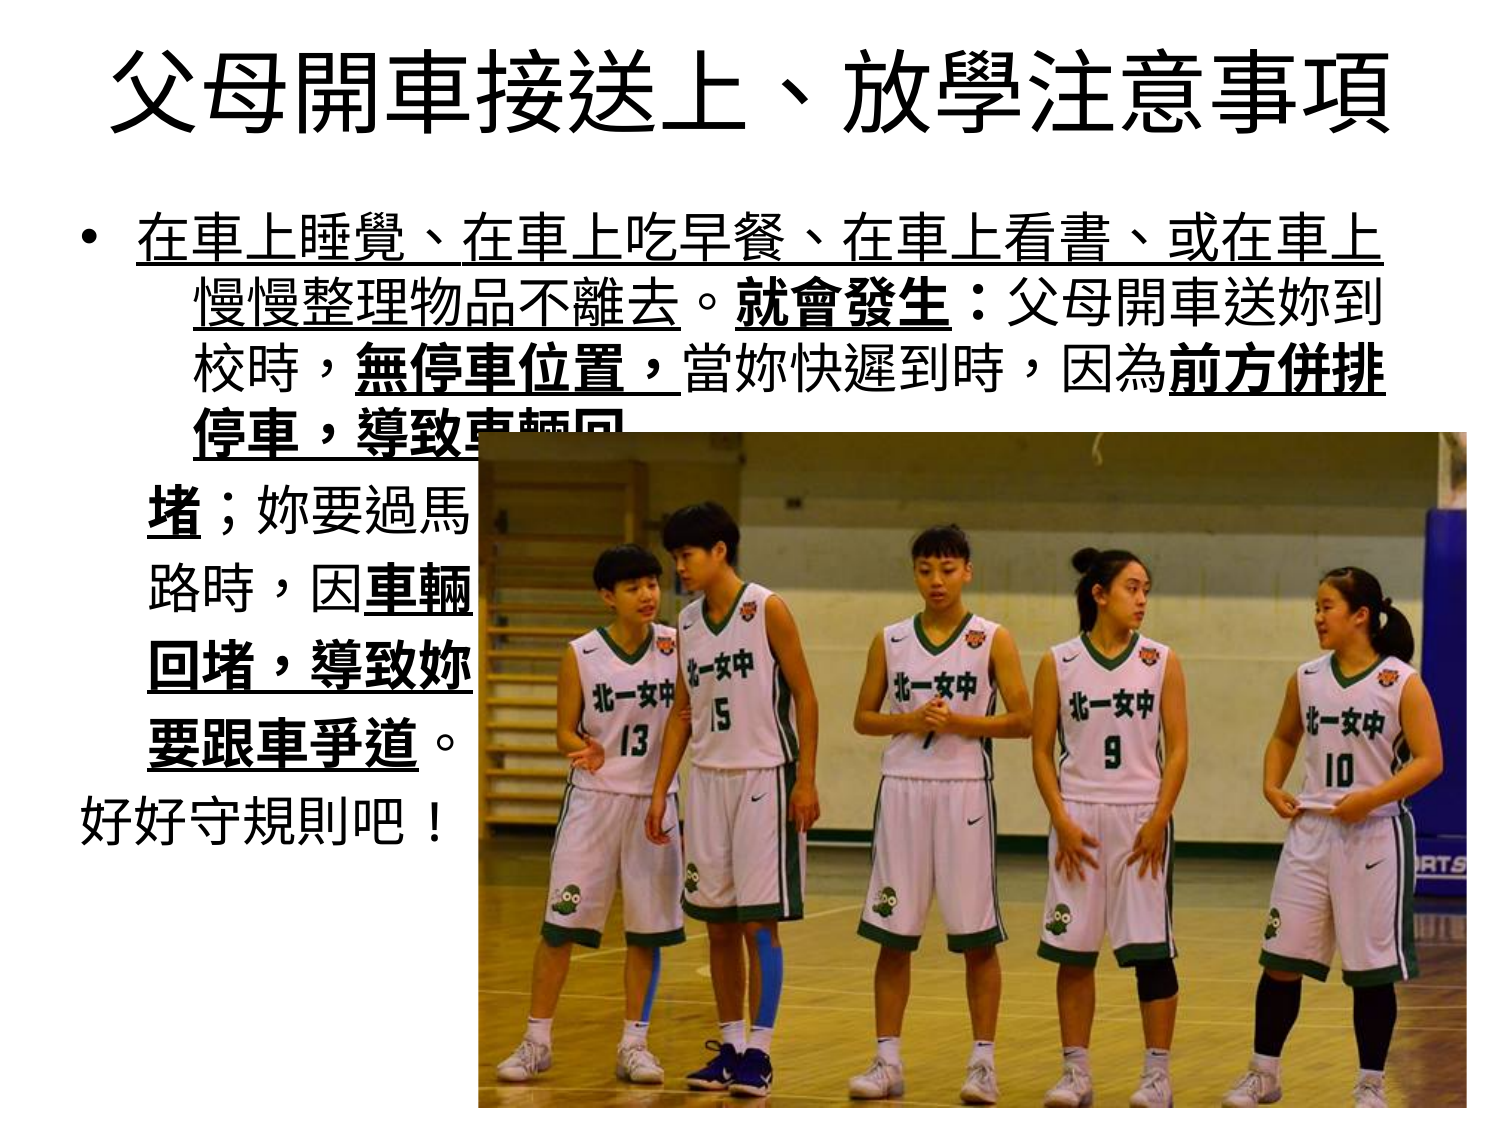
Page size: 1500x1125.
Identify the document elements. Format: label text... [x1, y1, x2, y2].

text_box 父母開車接送上、放學注意事項 [75, 0, 1426, 184]
list 在車上睡覺、在車上吃早餐、在車上看書、或在車上慢慢整理物品不離去。就會發生：父母開車送妳到校時，無停車位置，當妳快遲到時，因為前方併排停車，導致車輛回 堵；妳要過馬 路時，因車輛 回堵，導致妳 要跟車爭道。 好好守規則吧! [64, 196, 1415, 939]
picture [478, 432, 1467, 1118]
